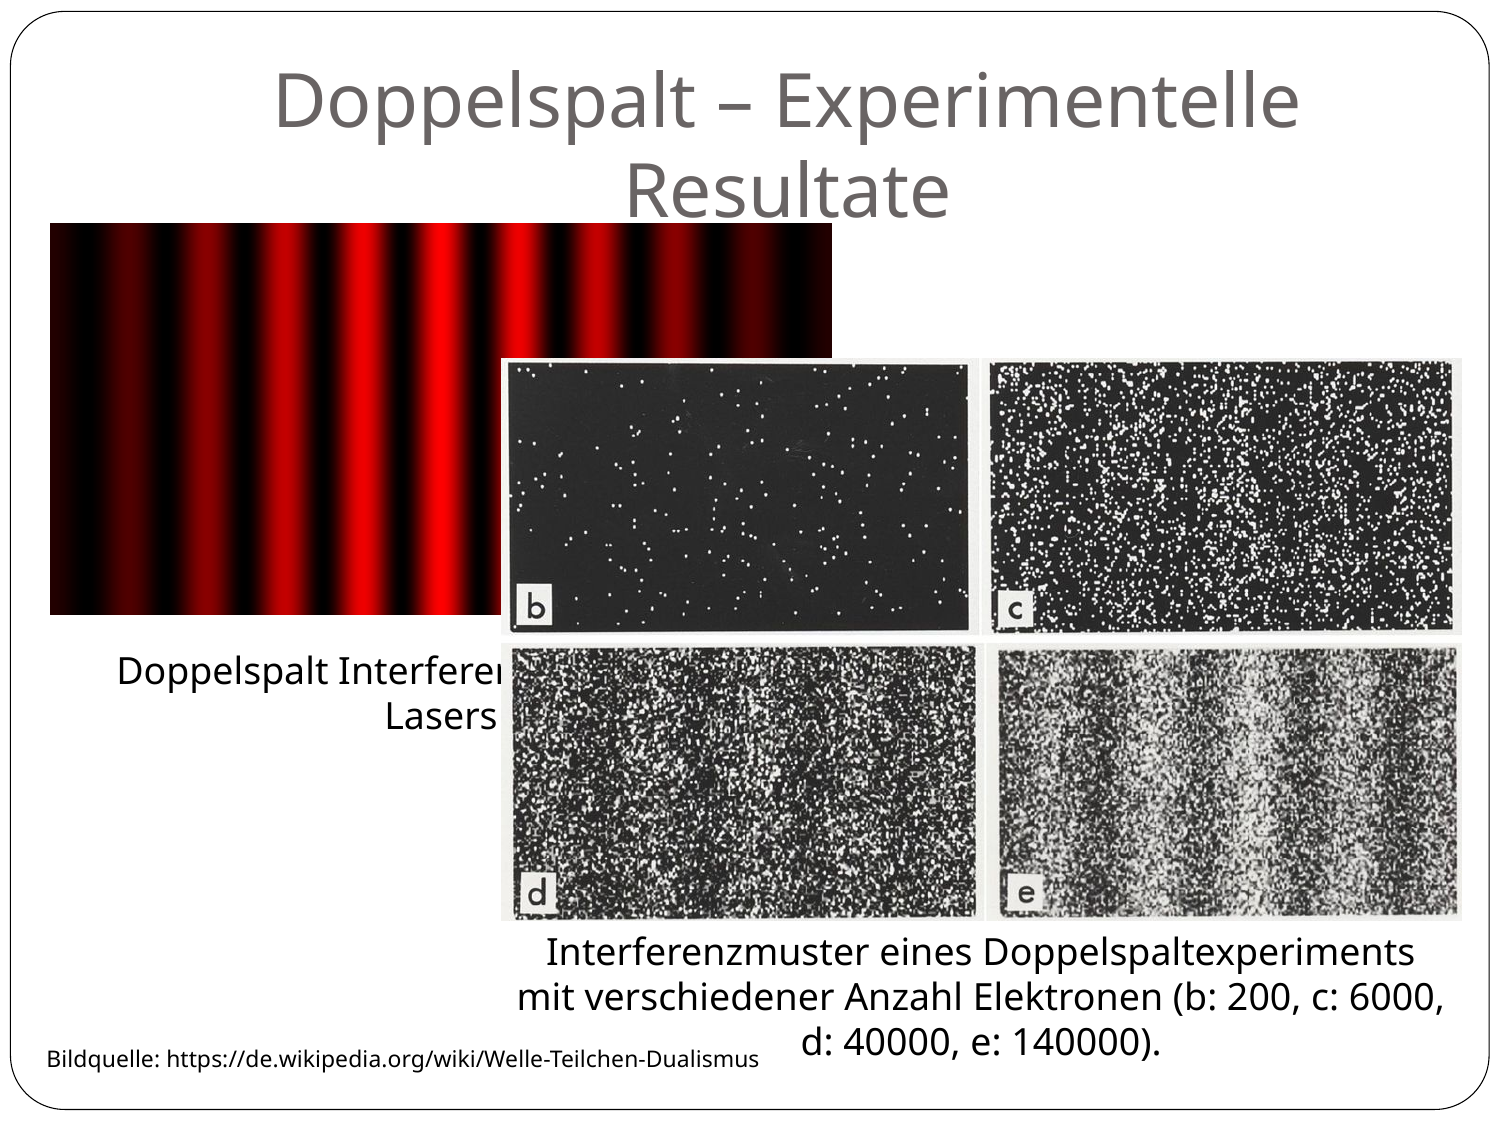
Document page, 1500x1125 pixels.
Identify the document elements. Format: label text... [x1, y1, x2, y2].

text_box Doppelspalt Interferenzmuster eines Lasers [50, 639, 501, 701]
picture [50, 223, 1462, 921]
title Doppelspalt – Experimentelle Resultate [150, 45, 1426, 233]
text_box Interferenzmuster eines Doppelspaltexperiments mit verschiedener Anzahl Elektronen (b: 200, c: 6000, d: 40000, e: 140000). [501, 921, 1462, 1072]
text_box Bildquelle: https://de.wikipedia.org/wiki/Welle-Teilchen-Dualismus [31, 1037, 880, 1080]
